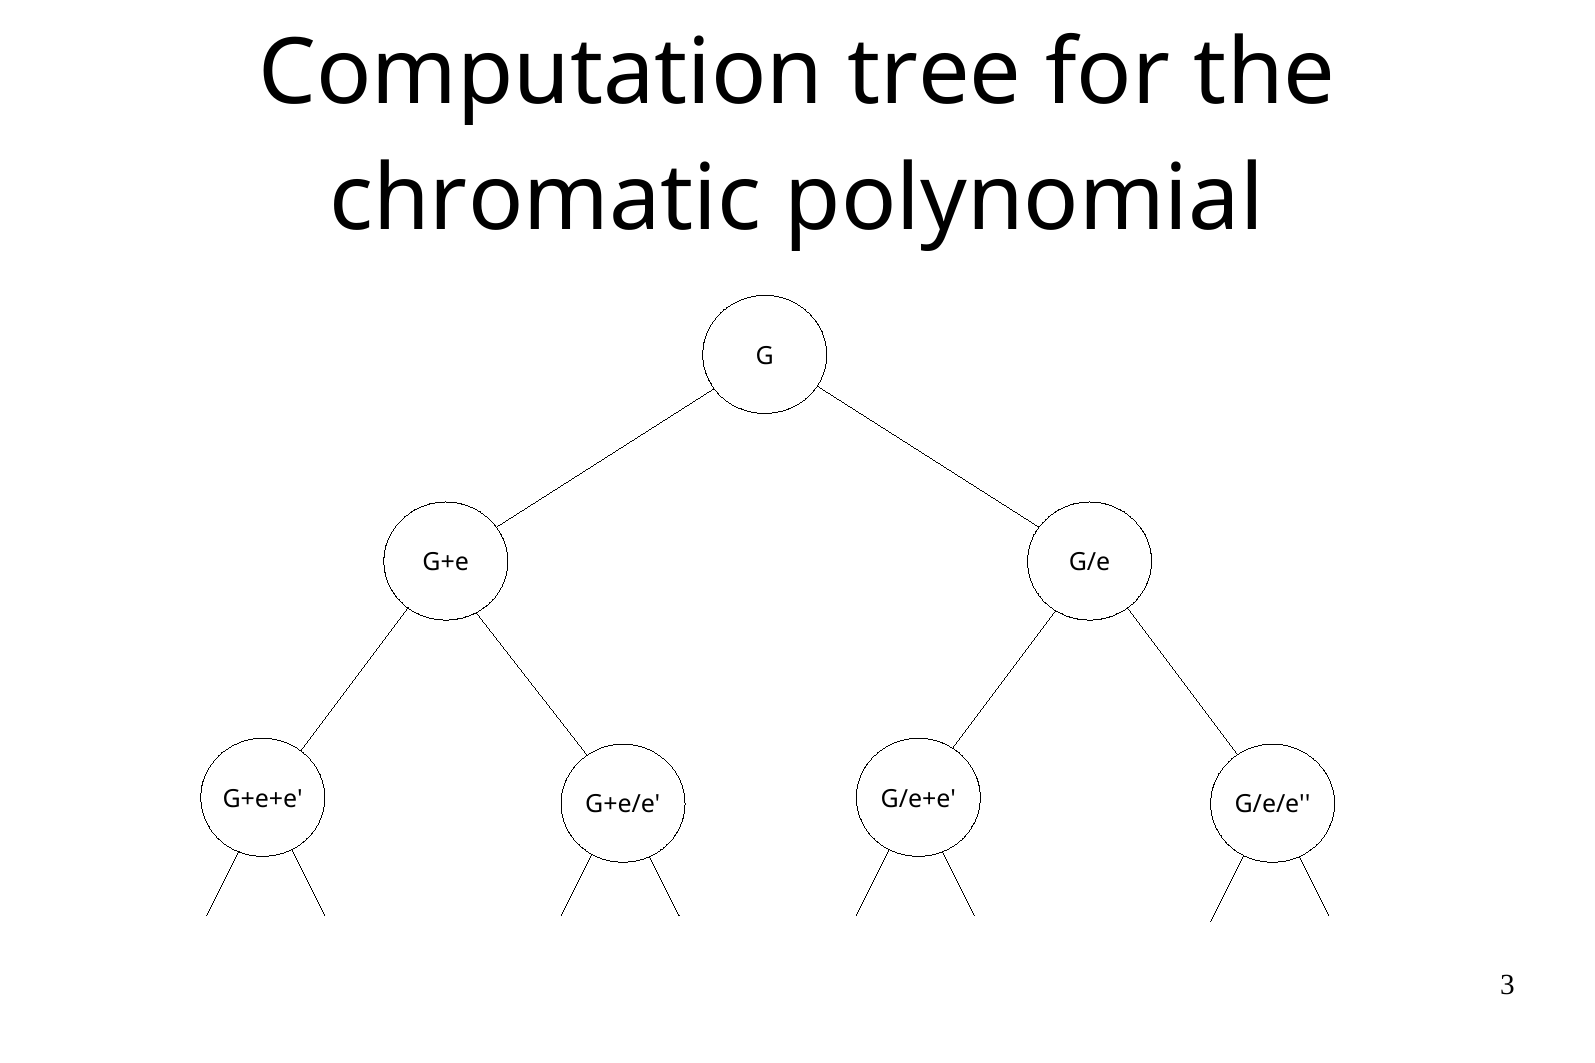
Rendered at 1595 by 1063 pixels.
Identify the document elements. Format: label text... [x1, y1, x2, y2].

text_box G/e [1027, 501, 1152, 621]
text_box G [702, 295, 827, 414]
text_box G+e+e' [200, 738, 325, 857]
title Computation tree for the chromatic polynomial [79, 32, 1515, 230]
text_box G/e/e'' [1210, 744, 1335, 863]
text_box G/e+e' [856, 738, 981, 857]
text_box G+e [383, 501, 508, 621]
text_box G+e/e' [561, 744, 686, 863]
